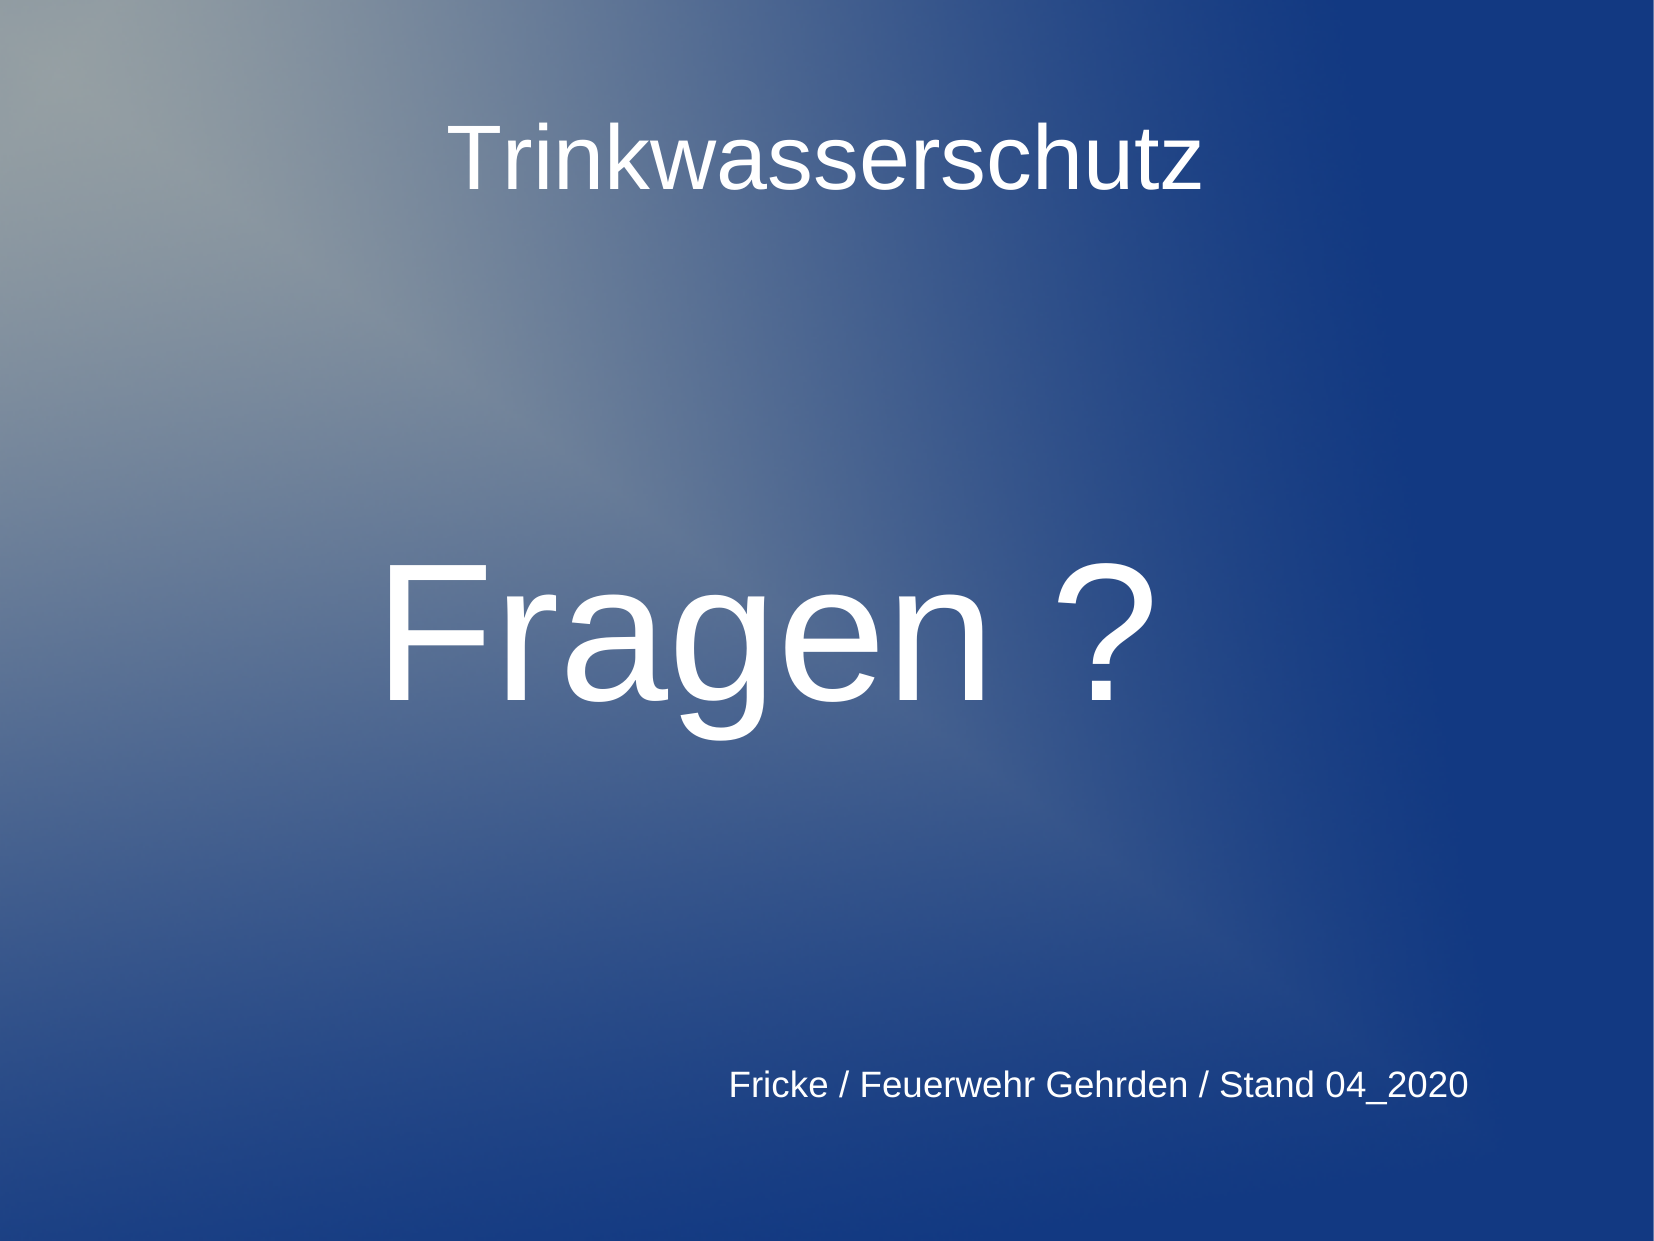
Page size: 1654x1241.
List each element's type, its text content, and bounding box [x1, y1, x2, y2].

list Fragen ? Fricke / Feuerwehr Gehrden / Stand 04_2020 [82, 290, 1571, 1109]
title Trinkwasserschutz [82, 49, 1571, 257]
